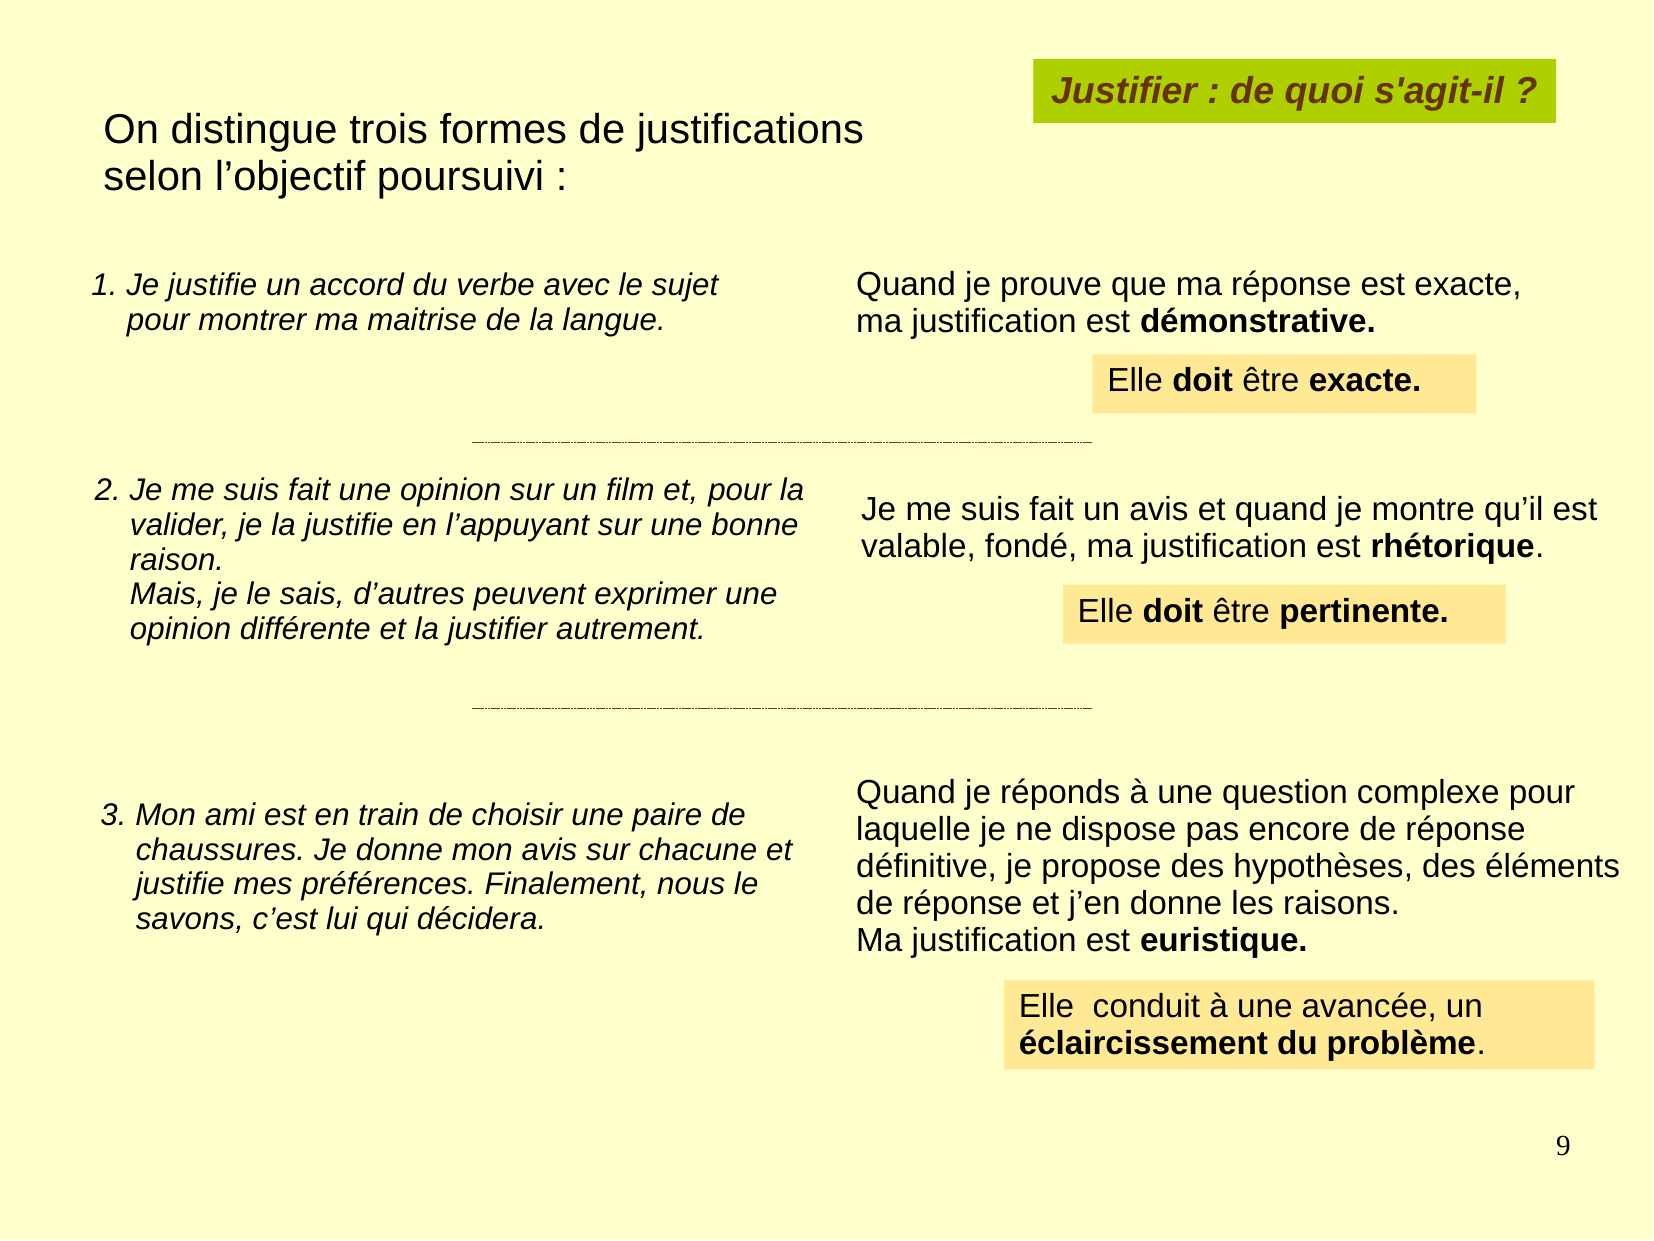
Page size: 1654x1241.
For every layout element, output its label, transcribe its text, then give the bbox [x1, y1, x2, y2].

text_box Elle doit être exacte. [1092, 354, 1477, 414]
text_box Elle doit être pertinente. [1062, 584, 1506, 644]
text_box 1. Je justifie un accord du verbe avec le sujet pour montrer ma maitrise de la langue. [41, 259, 739, 386]
text_box On distingue trois formes de justifications selon l’objectif poursuivi : [88, 98, 957, 207]
text_box Je me suis fait un avis et quand je montre qu’il est valable, fondé, ma justification est rhétorique. [860, 490, 1625, 621]
text_box Elle conduit à une avancée, un éclaircissement du problème. [1003, 980, 1595, 1070]
text_box 3. Mon ami est en train de choisir une paire de chaussures. Je donne mon avis sur chacune et justifie mes préférences. Finalement, nous le savons, c’est lui qui décidera. [64, 797, 833, 946]
text_box Quand je réponds à une question complexe pour laquelle je ne dispose pas encore de réponse définitive, je propose des hypothèses, des éléments de réponse et j’en donne les raisons. Ma justification est euristique. [856, 773, 1625, 996]
text_box Quand je prouve que ma réponse est exacte, ma justification est démonstrative. [856, 265, 1595, 377]
text_box Justifier : de quoi s'agit-il ? [1033, 59, 1557, 123]
text_box 2. Je me suis fait une opinion sur un film et, pour la valider, je la justifie en l’appuyant sur une bonne raison. Mais, je le sais, d’autres peuvent exprimer une opinion différente et la justifier autrement. [59, 472, 827, 647]
